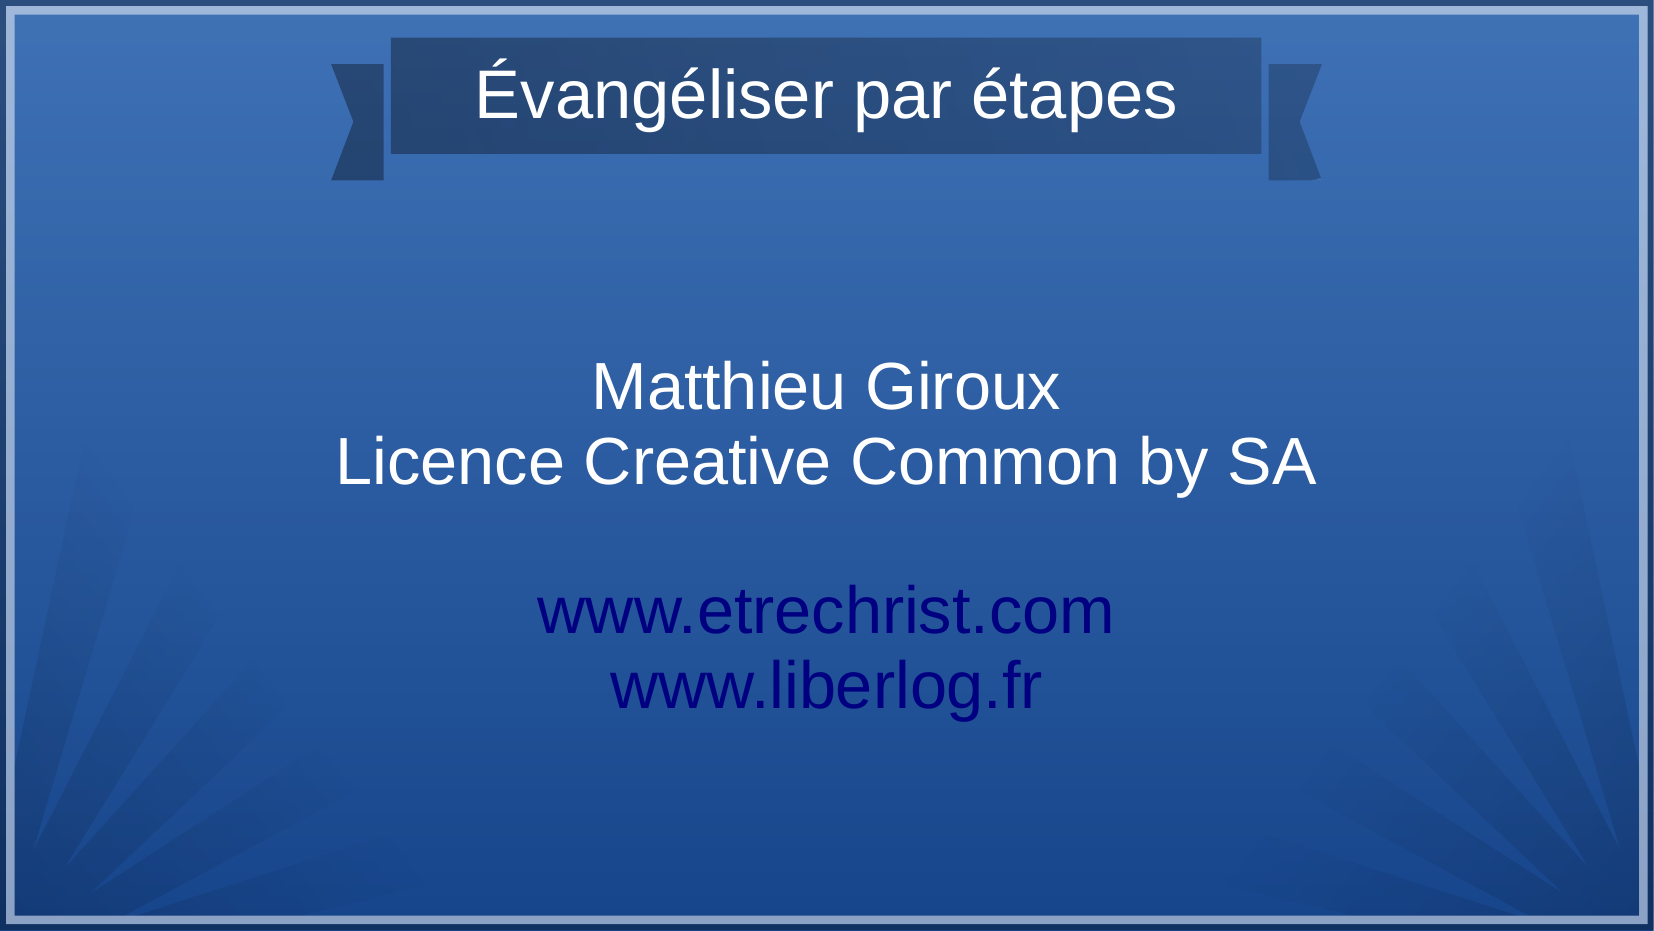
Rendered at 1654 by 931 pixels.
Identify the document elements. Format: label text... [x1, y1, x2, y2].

title Évangéliser par étapes [389, 35, 1264, 154]
subtitle Matthieu Giroux Licence Creative Common by SA www.etrechrist.com www.liberlog.fr [82, 224, 1571, 848]
